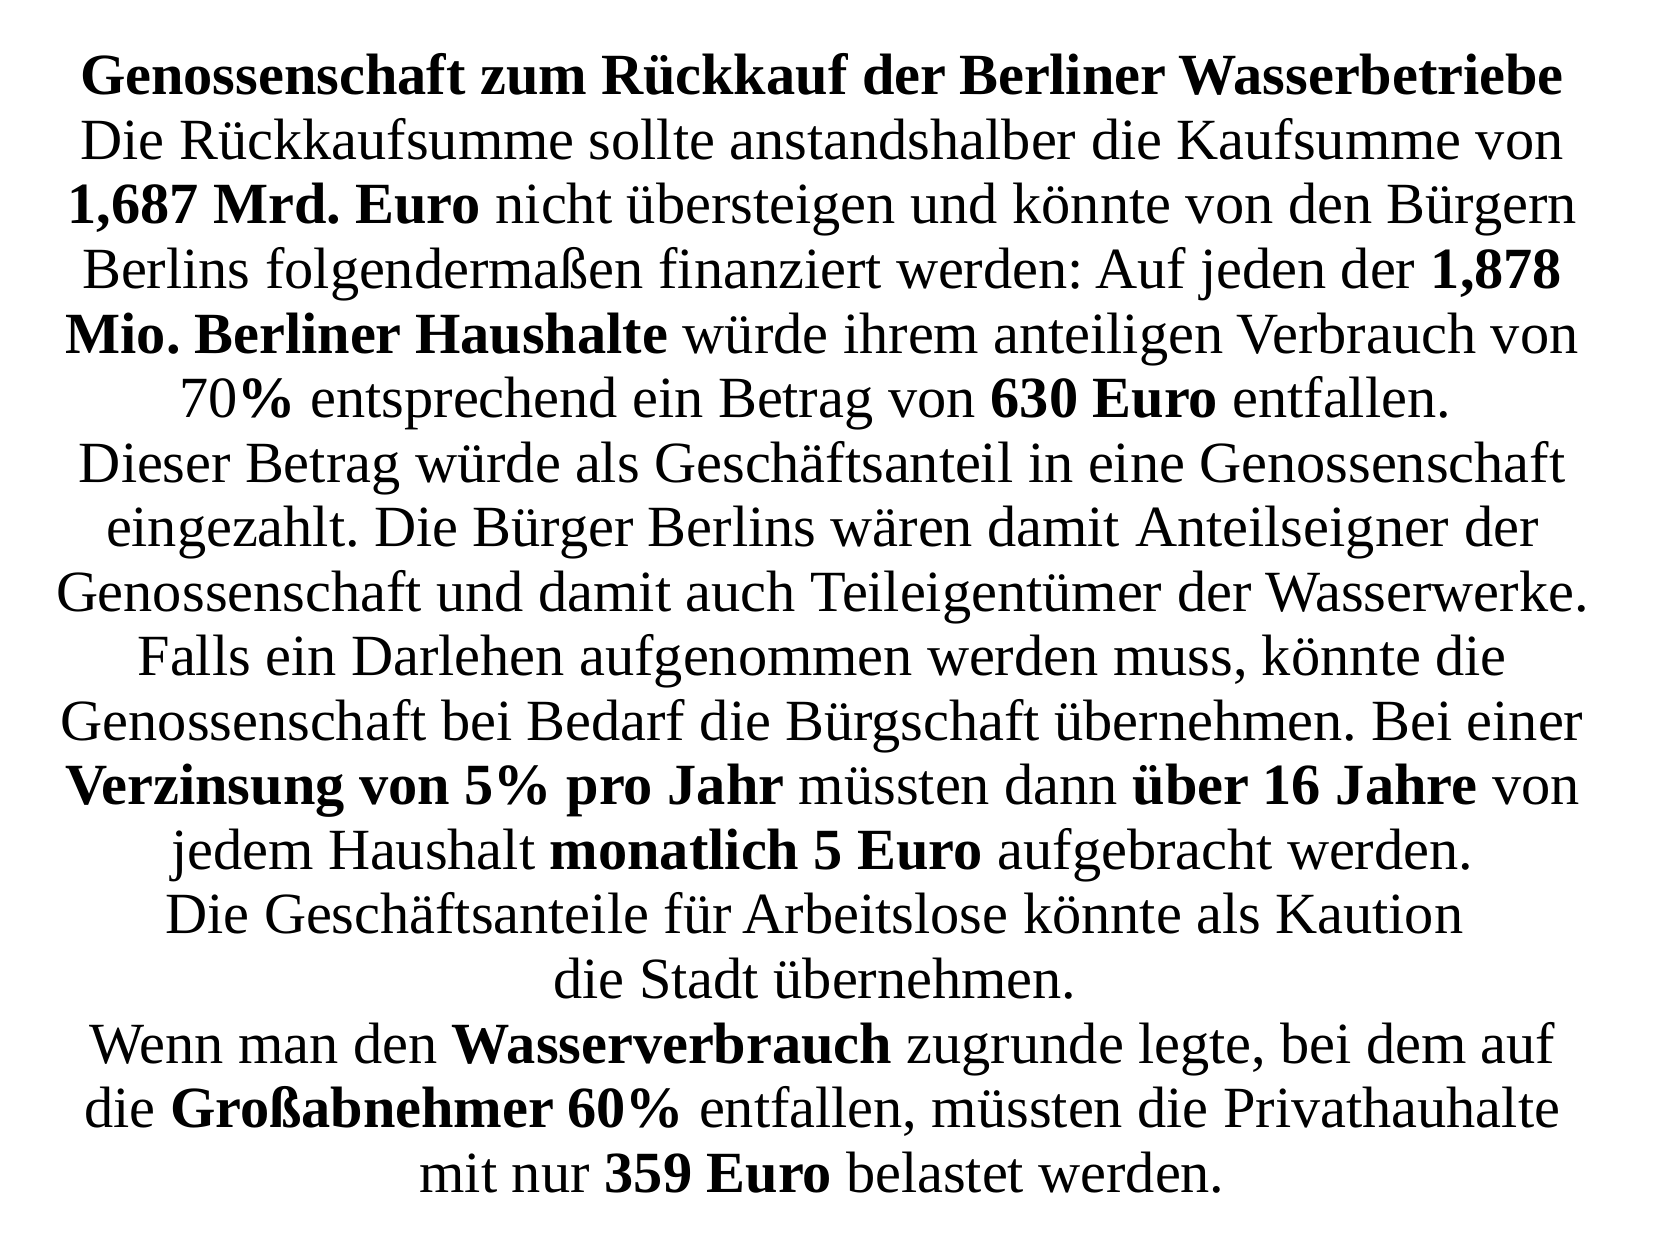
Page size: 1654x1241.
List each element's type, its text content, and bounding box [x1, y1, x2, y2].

text_box Genossenschaft zum Rückkauf der Berliner Wasserbetriebe Die Rückkaufsumme sollte anstandshalber die Kaufsumme von 1,687 Mrd. Euro nicht übersteigen und könnte von den Bürgern Berlins folgendermaßen finanziert werden: Auf jeden der 1,878 Mio. Berliner Haushalte würde ihrem anteiligen Verbrauch von 70% entsprechend ein Betrag von 630 Euro entfallen. Dieser Betrag würde als Geschäftsanteil in eine Genossenschaft eingezahlt. Die Bürger Berlins wären damit Anteilseigner der Genossenschaft und damit auch Teileigentümer der Wasserwerke. Falls ein Darlehen aufgenommen werden muss, könnte die Genossenschaft bei Bedarf die Bürgschaft übernehmen. Bei einer Verzinsung von 5% pro Jahr müssten dann über 16 Jahre von jedem Haushalt monatlich 5 Euro aufgebracht werden. Die Geschäftsanteile für Arbeitslose könnte als Kaution die Stadt übernehmen. Wenn man den Wasserverbrauch zugrunde legte, bei dem auf die Großabnehmer 60% entfallen, müssten die Privathauhalte mit nur 359 Euro belastet werden. [41, 35, 1607, 1213]
